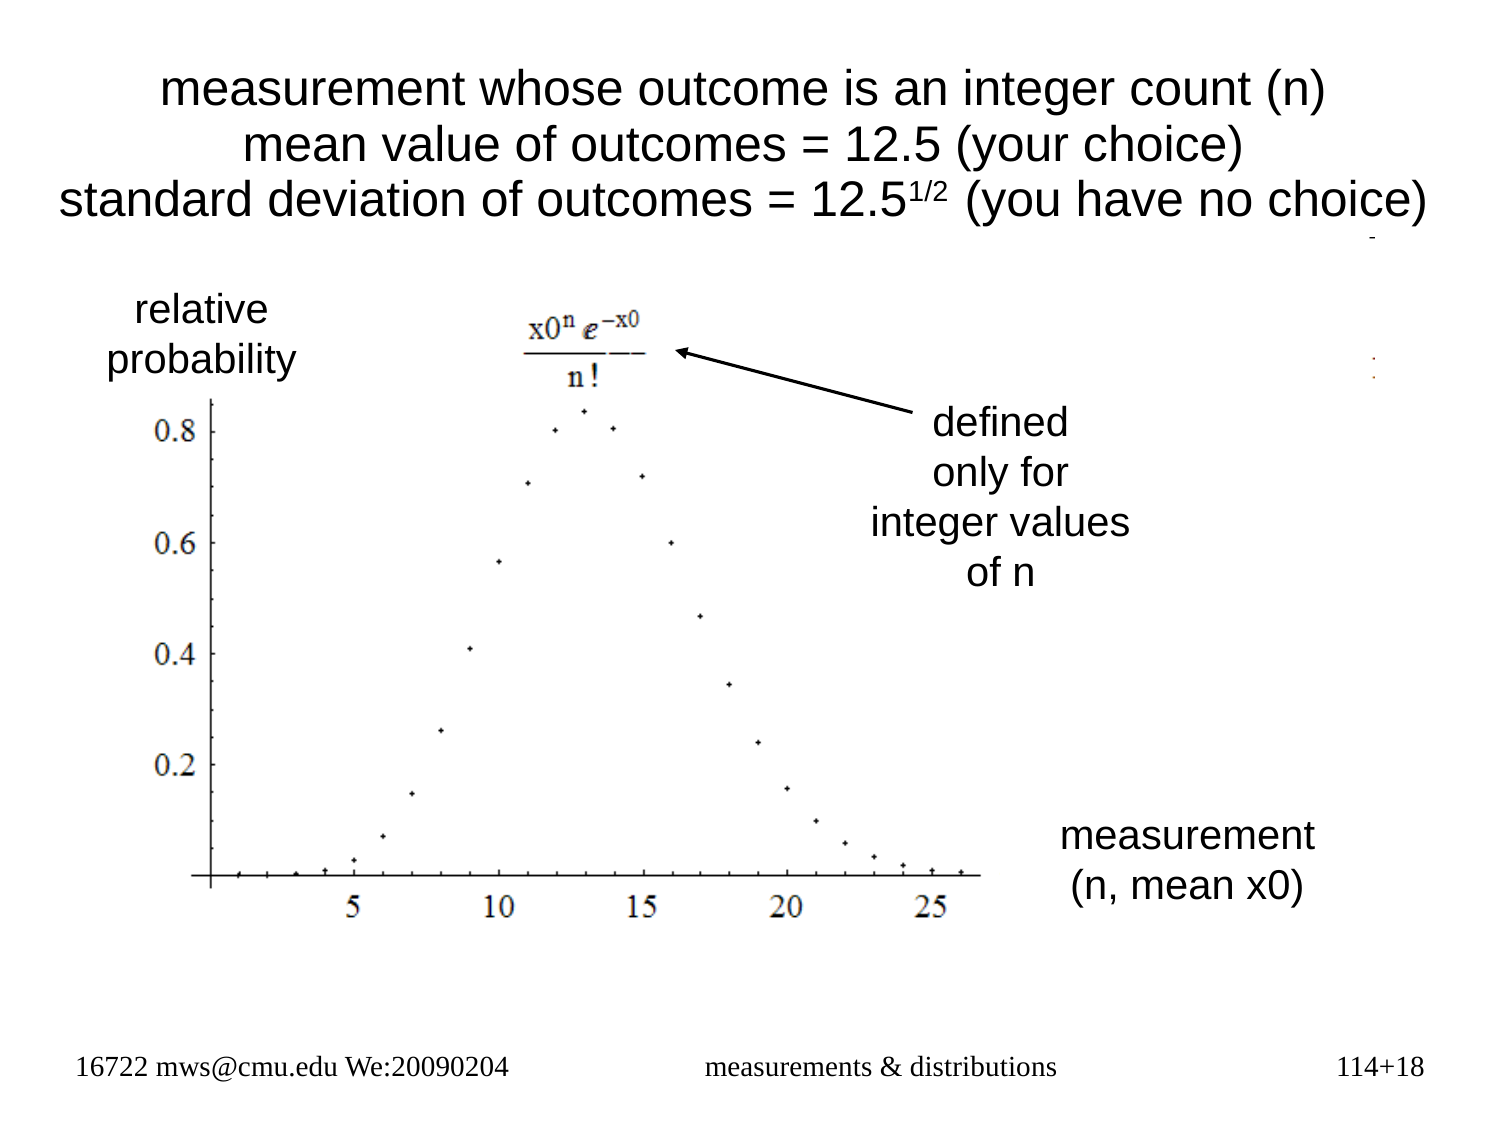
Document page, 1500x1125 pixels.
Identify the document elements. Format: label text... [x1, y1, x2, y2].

picture [137, 238, 1375, 1003]
text_box relative probability [91, 274, 312, 390]
text_box measurement (n, mean x0) [999, 799, 1376, 916]
title measurement whose outcome is an integer count (n) mean value of outcomes = 12.5 (your choice) standard deviation of outcomes = 12.51/2 (you have no choice) [24, 49, 1463, 238]
text_box defined only for integer values of n [855, 386, 1146, 603]
